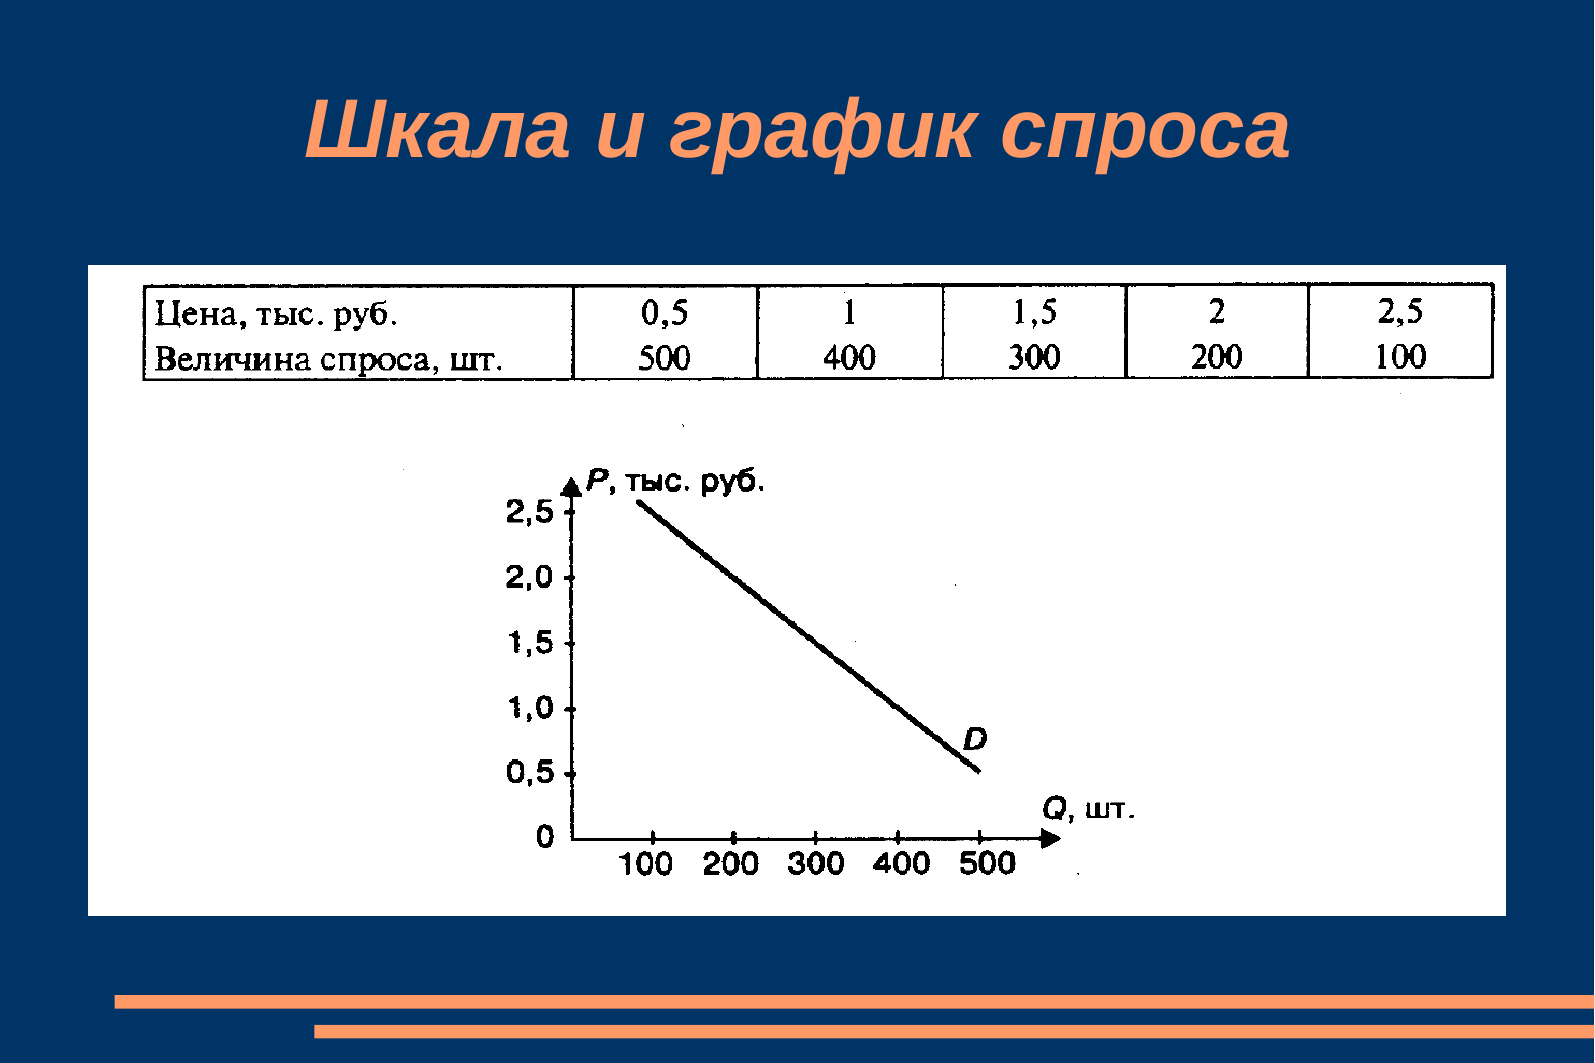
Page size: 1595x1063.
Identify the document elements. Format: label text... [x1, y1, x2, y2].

title Шкала и график спроса [117, 47, 1479, 210]
picture [88, 265, 1506, 916]
